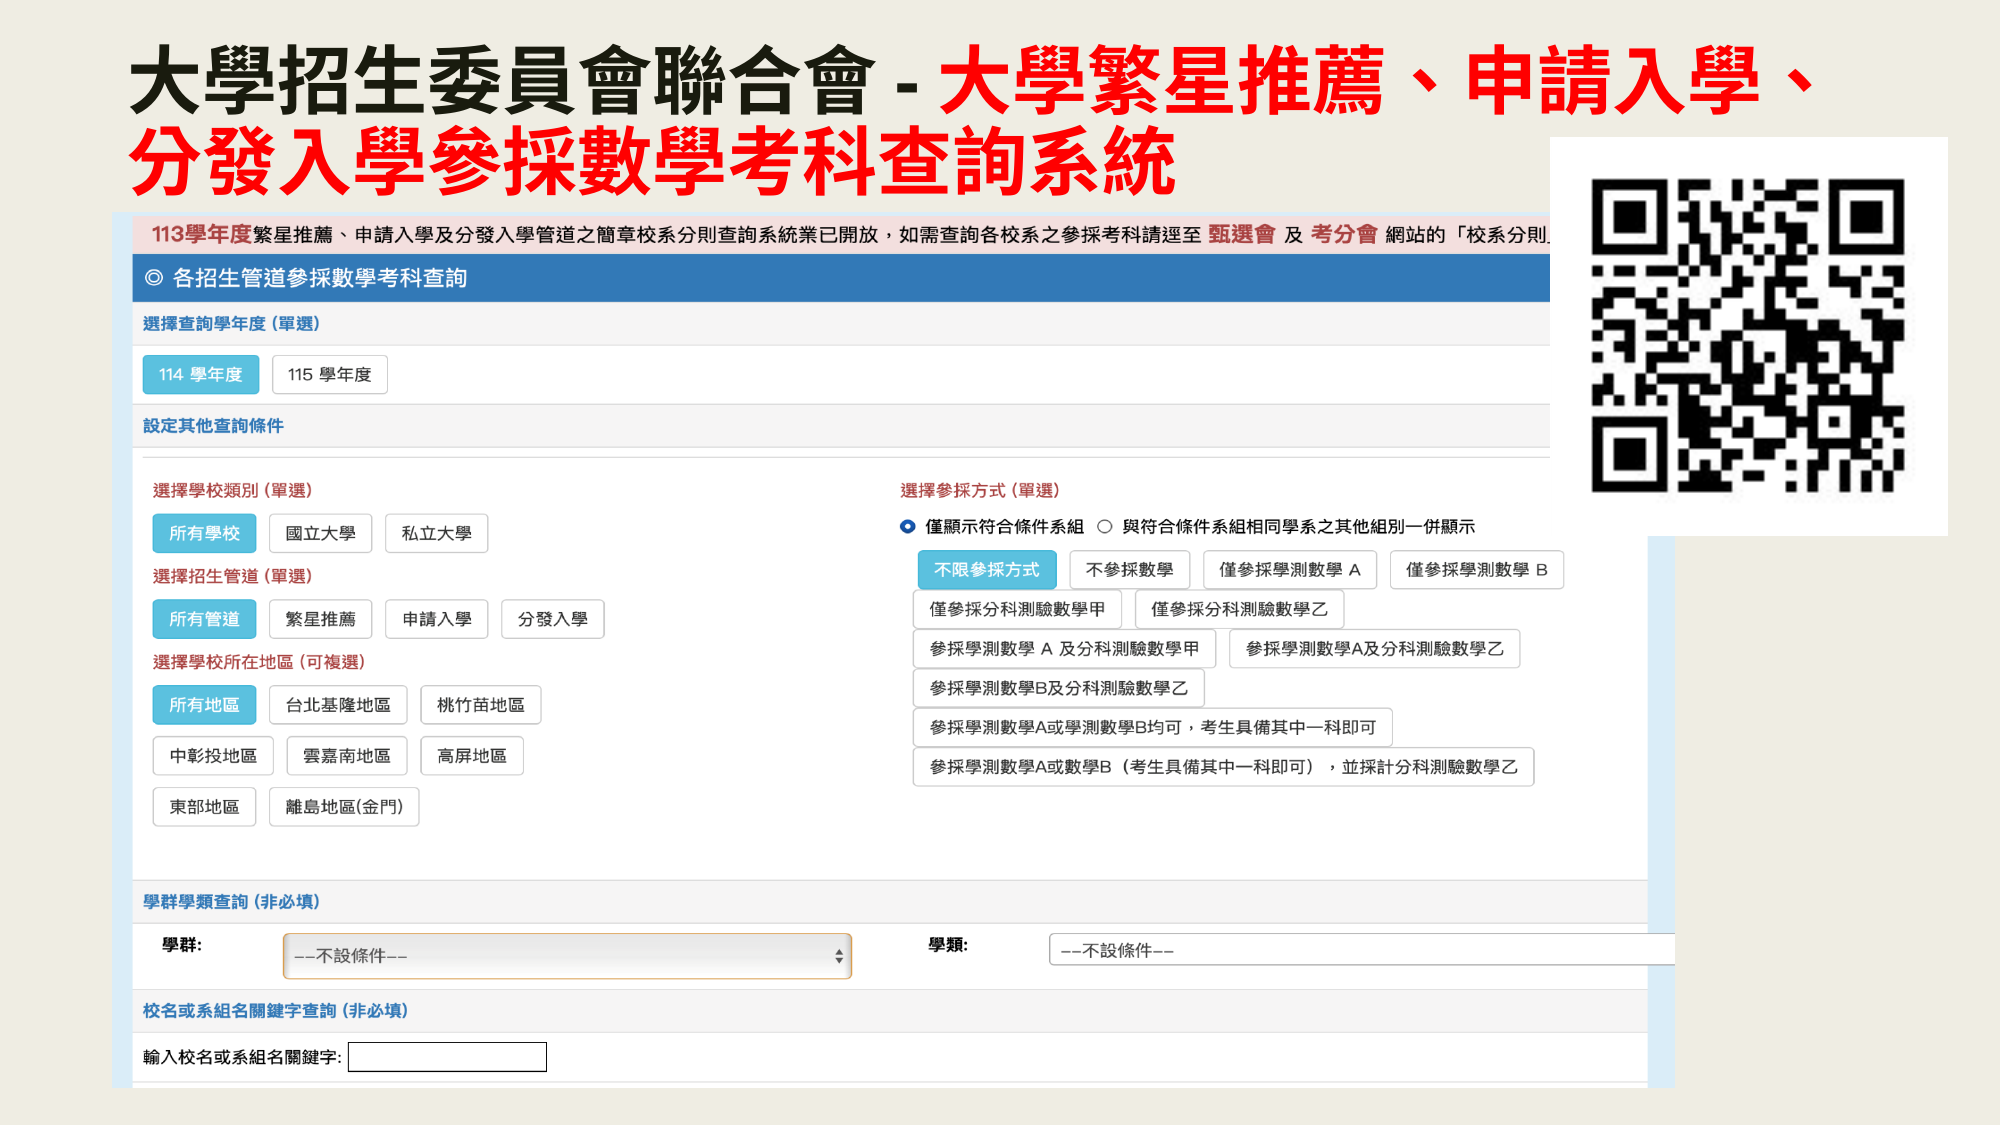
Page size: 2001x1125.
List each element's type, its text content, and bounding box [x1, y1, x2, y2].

picture [112, 137, 1948, 1088]
title 大學招生委員會聯合會-大學繁星推薦、申請入學、分發入學參採數學考科查詢系統 [112, 37, 1913, 175]
